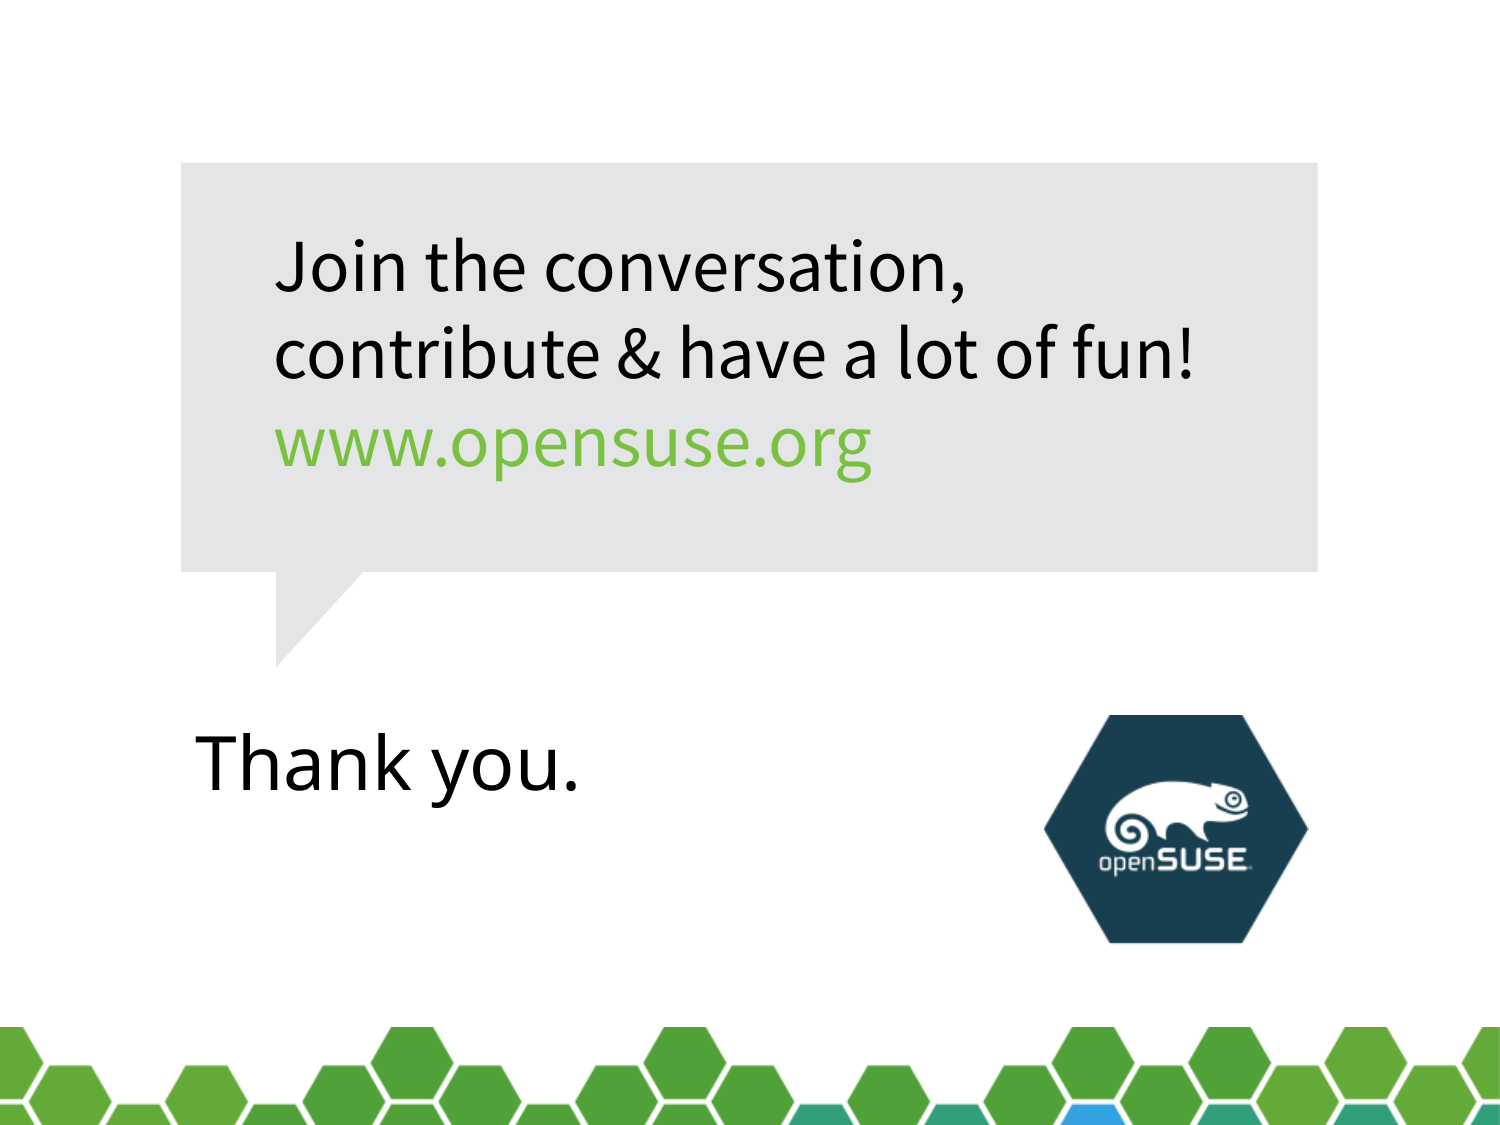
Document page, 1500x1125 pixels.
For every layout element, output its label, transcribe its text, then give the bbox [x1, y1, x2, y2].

picture [0, 1027, 1500, 1125]
text_box Join the conversation, contribute & have a lot of fun! www.opensuse.org [259, 213, 1334, 609]
picture [1044, 715, 1309, 945]
